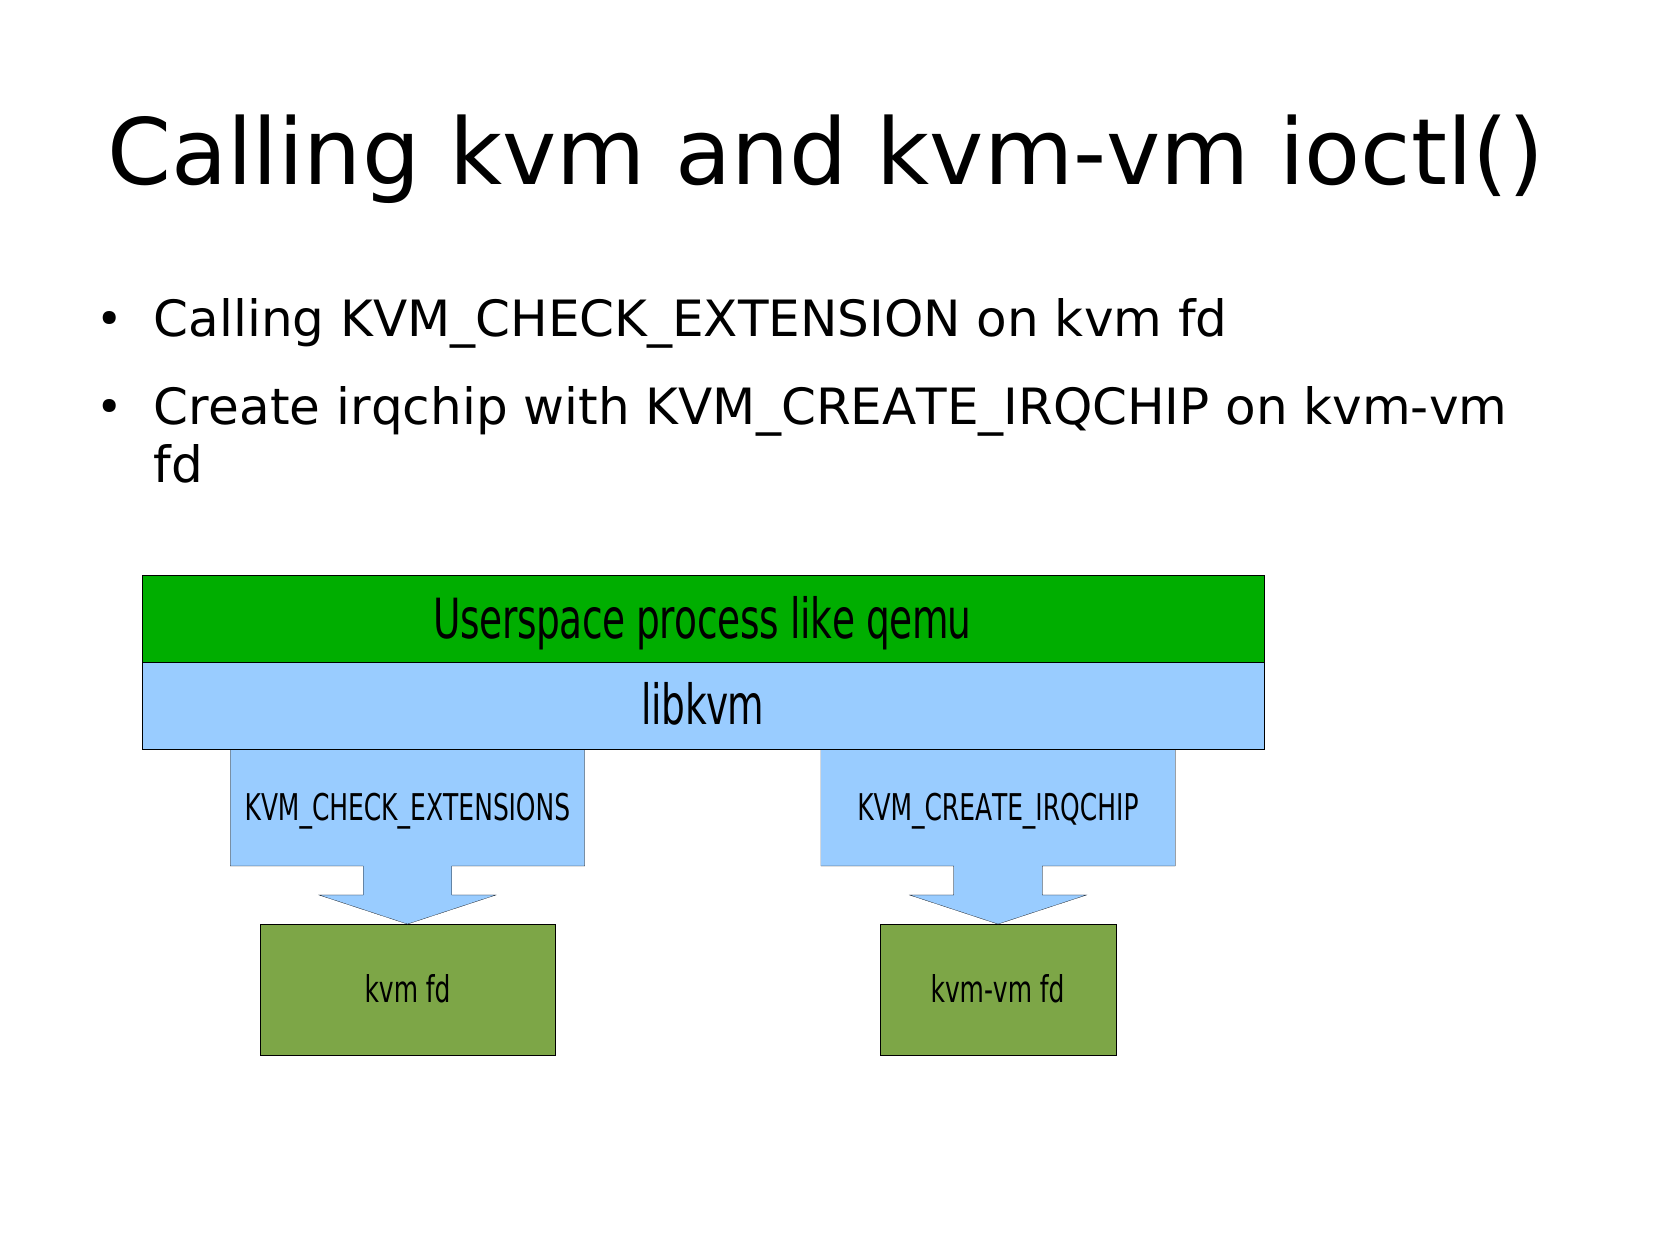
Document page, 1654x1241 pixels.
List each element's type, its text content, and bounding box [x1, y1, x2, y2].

chart [82, 531, 1571, 1109]
list Calling KVM_CHECK_EXTENSION on kvm fd Create irqchip with KVM_CREATE_IRQCHIP on kvm-vm fd [82, 290, 1571, 531]
title Calling kvm and kvm-vm ioctl() [82, 56, 1571, 250]
